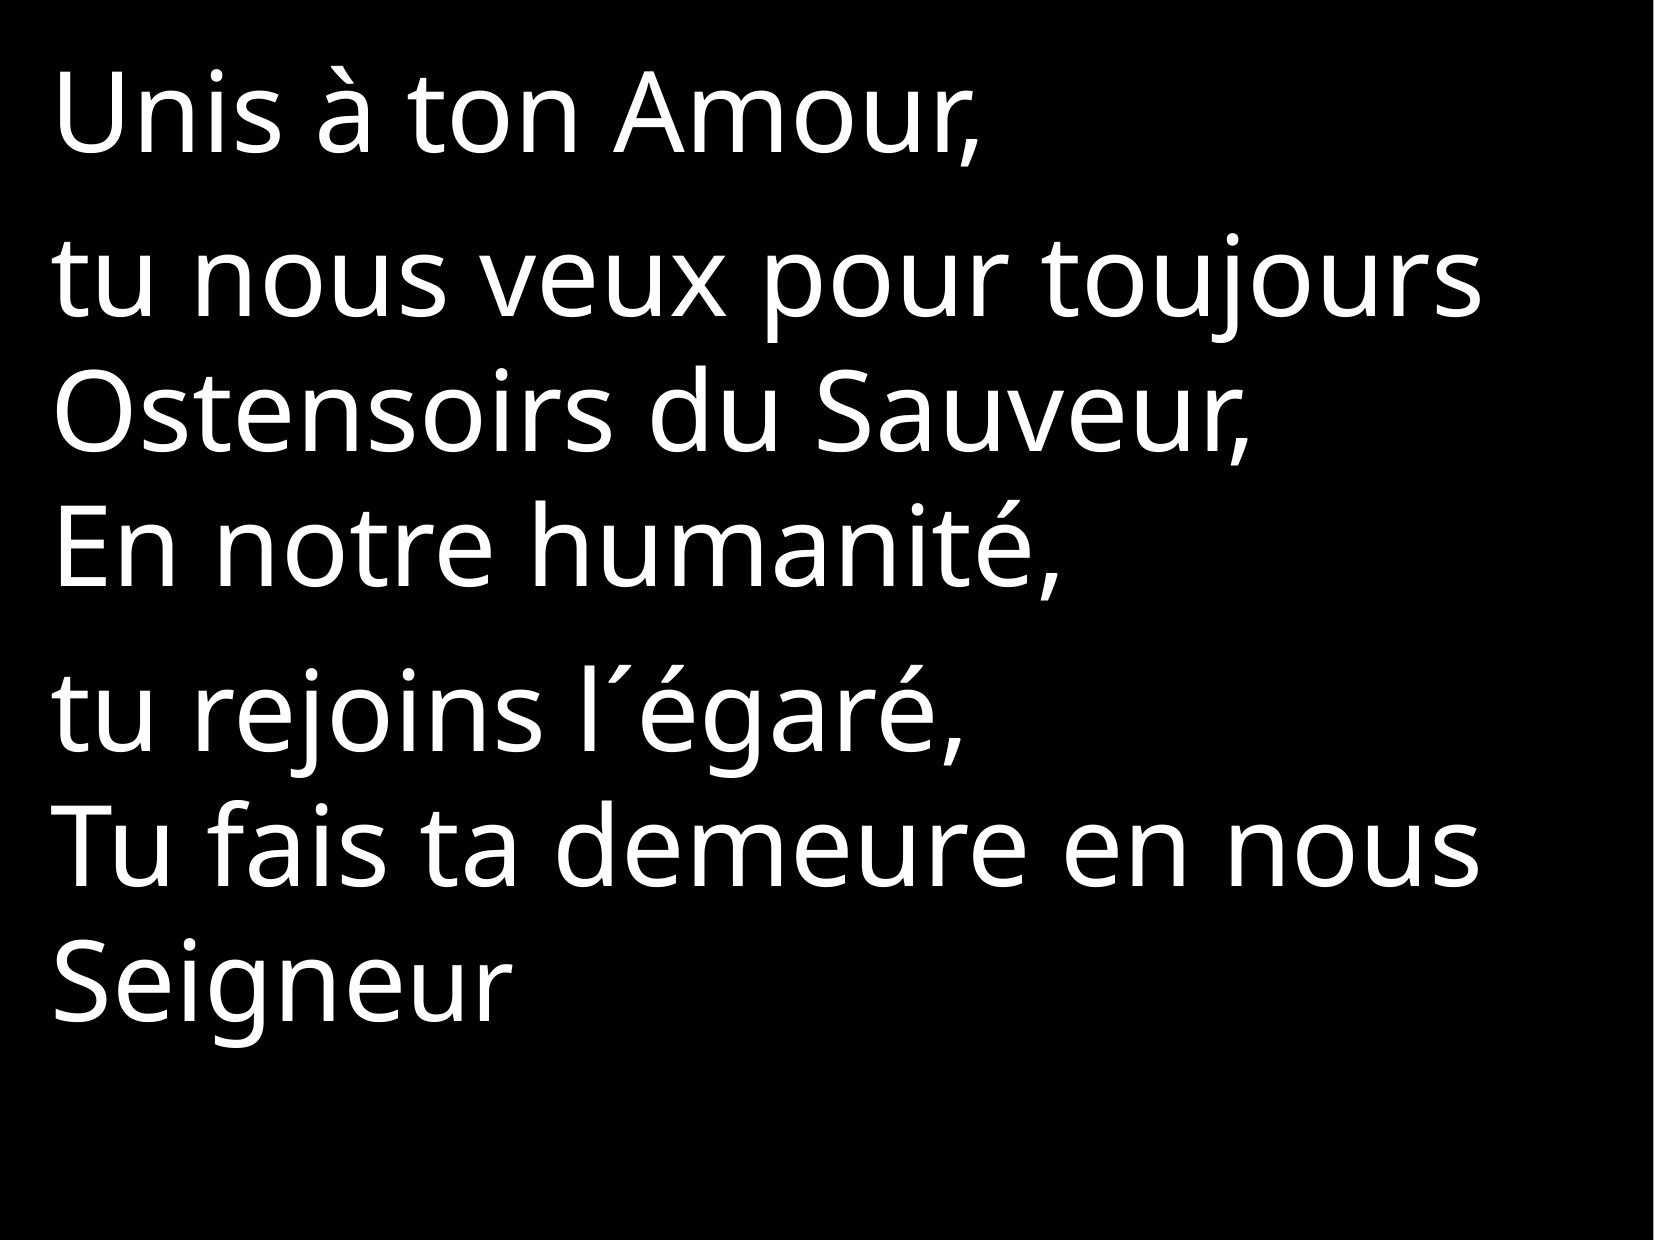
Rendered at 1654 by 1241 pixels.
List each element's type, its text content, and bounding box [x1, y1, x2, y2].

list Unis à ton Amour, tu nous veux pour toujours Ostensoirs du Sauveur, En notre humanité, tu rejoins l´égaré, Tu fais ta demeure en nous Seigneur [35, 32, 1595, 971]
